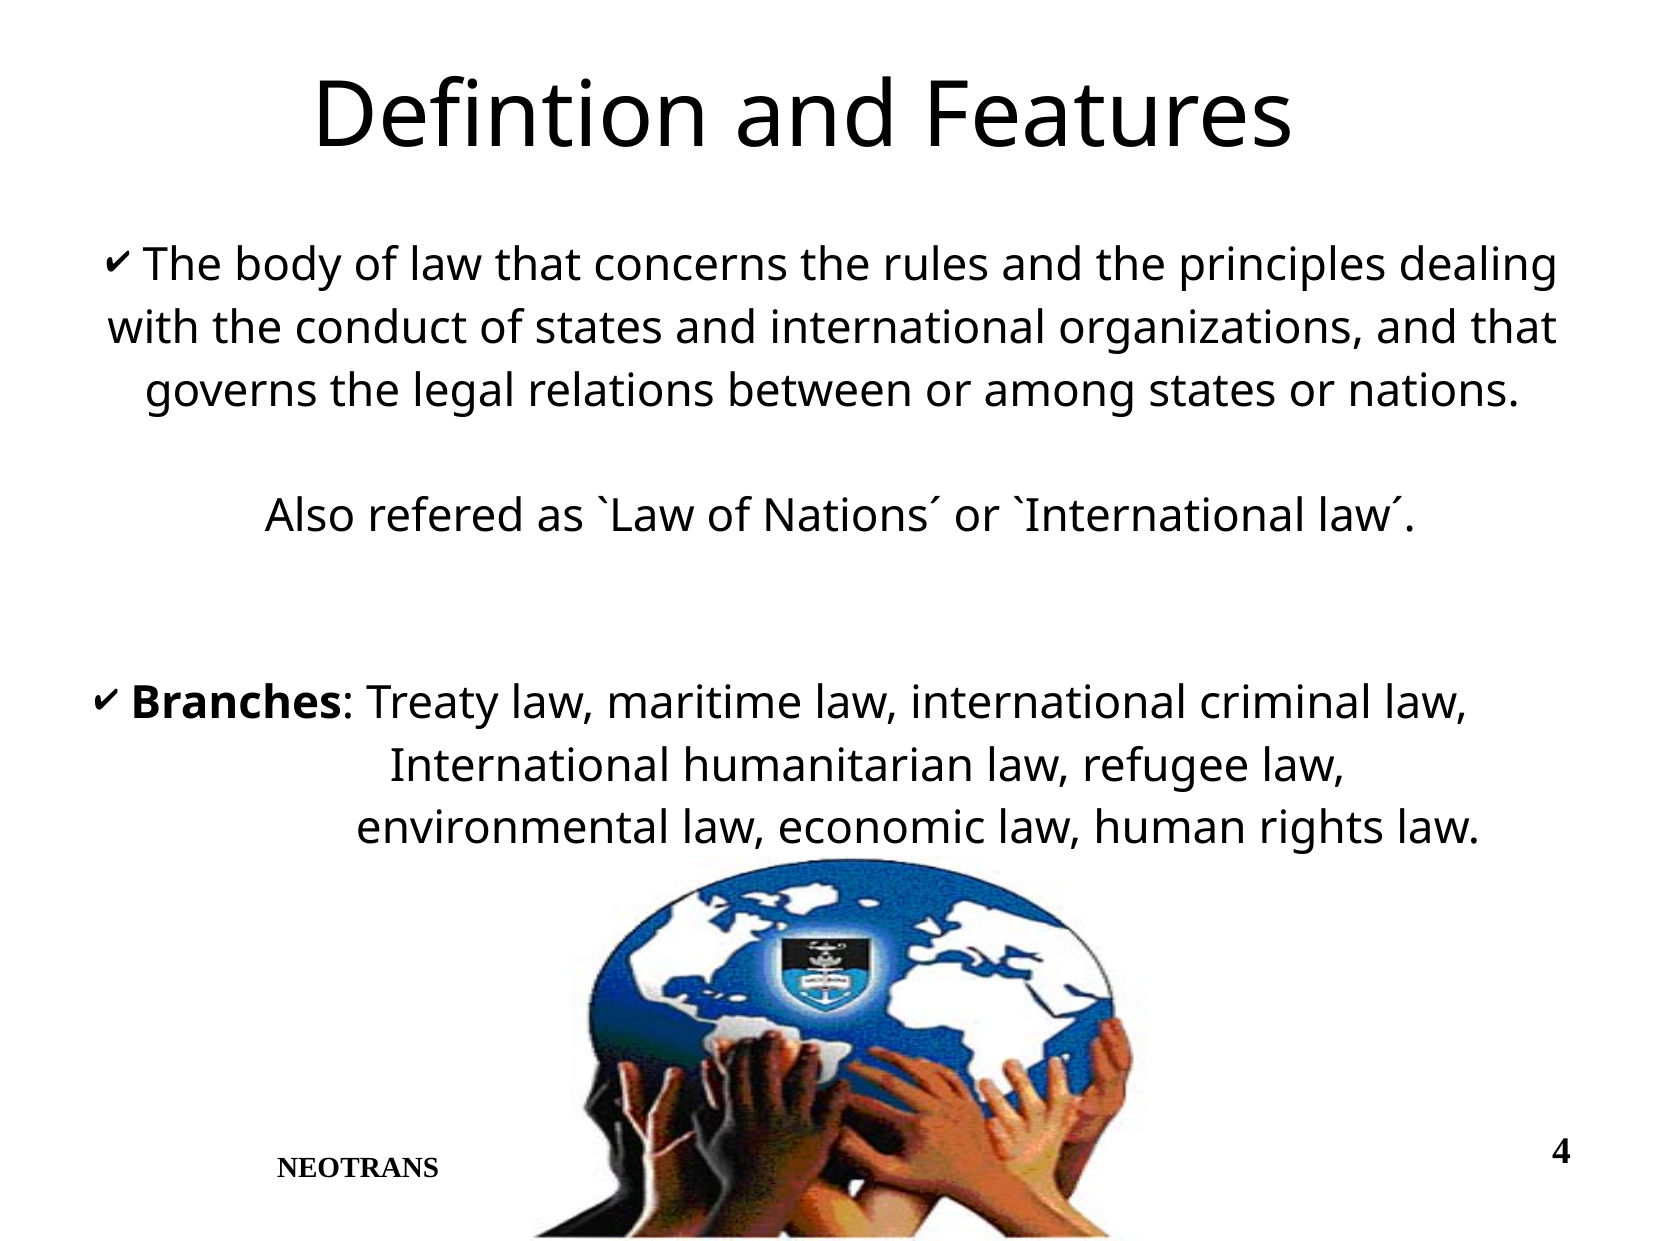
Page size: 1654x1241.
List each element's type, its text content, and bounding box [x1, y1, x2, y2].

picture [531, 856, 1152, 1241]
title Defintion and Features [59, 14, 1548, 207]
subtitle The body of law that concerns the rules and the principles dealing with the conduct of states and international organizations, and that governs the legal relations between or among states or nations. Also refered as `Law of Nations´ or `International law´. Branches: Treaty law, maritime law, international criminal law, International humanitarian law, refugee law, environmental law, economic law, human rights law. [88, 146, 1577, 1016]
